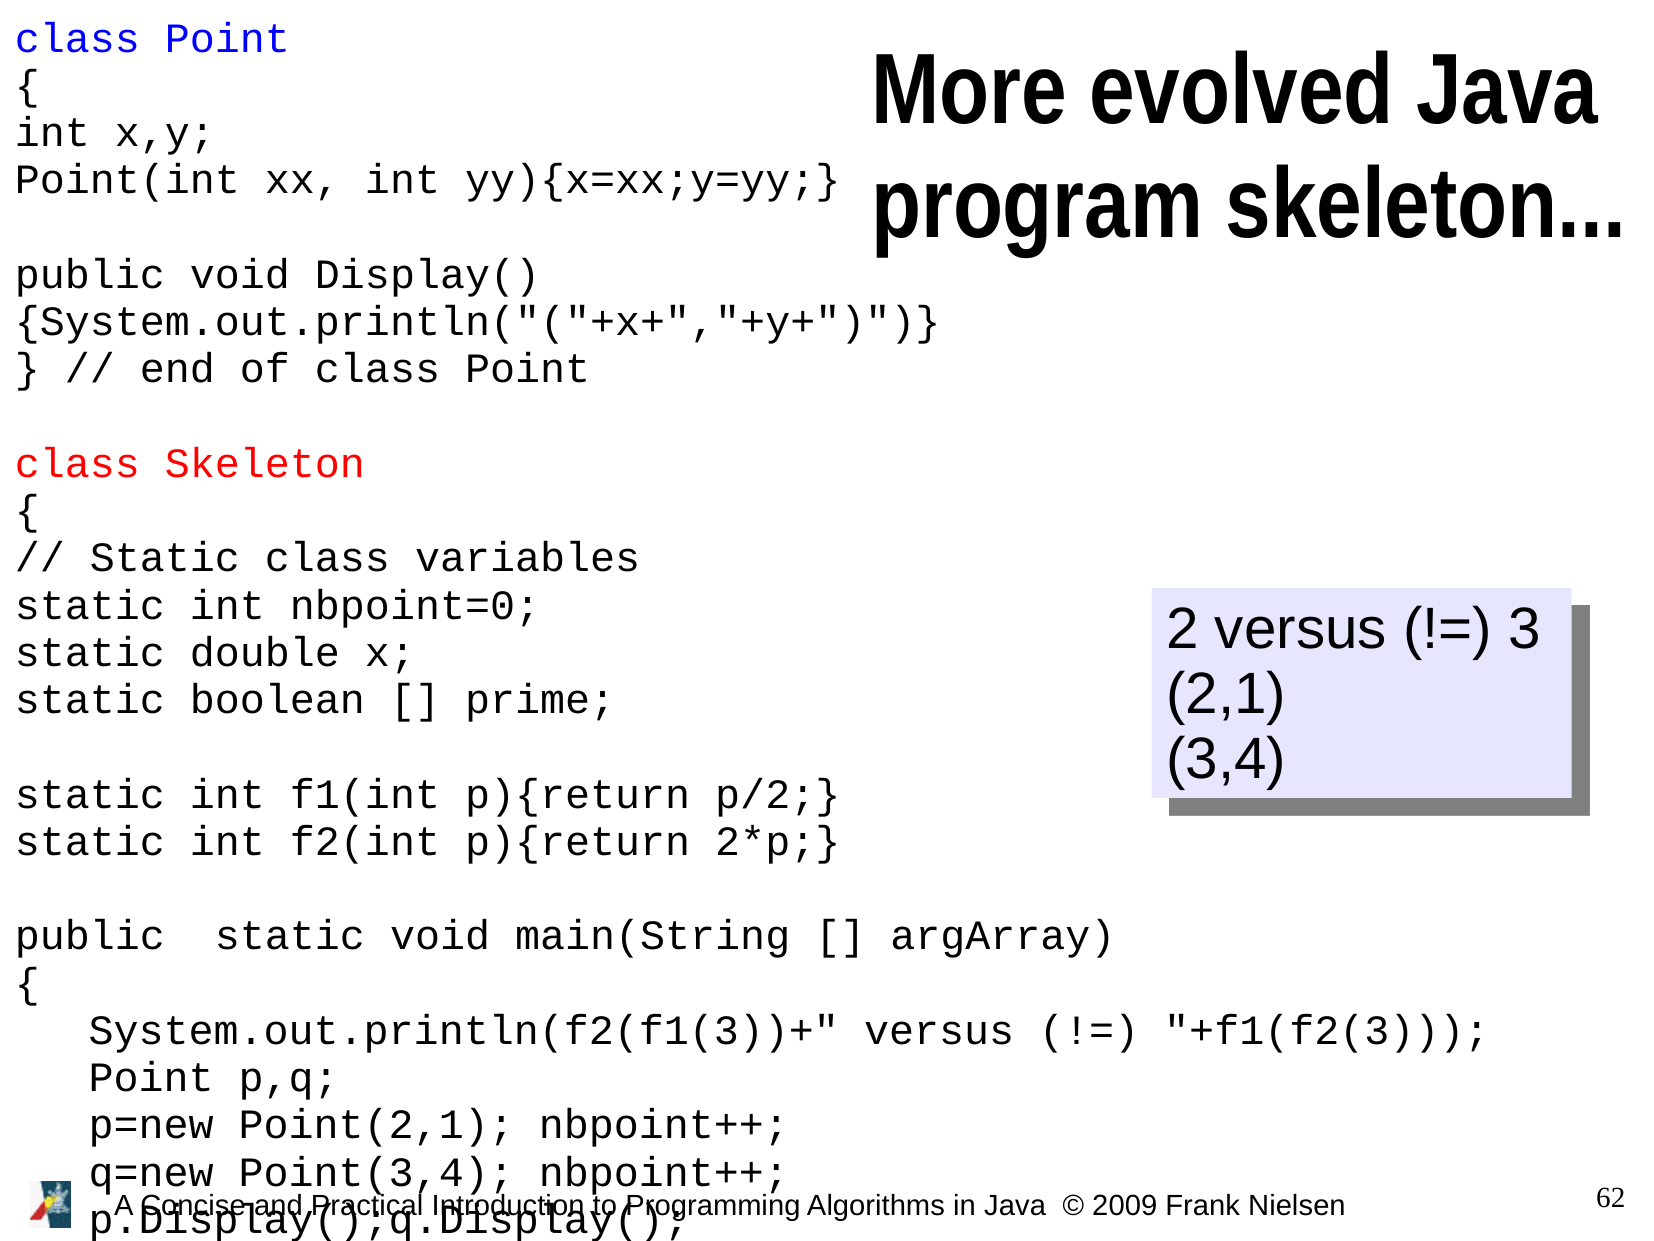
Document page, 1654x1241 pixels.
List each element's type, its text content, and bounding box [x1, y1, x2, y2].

text_box class Point { int x,y; Point(int xx, int yy){x=xx;y=yy;} public void Display() {System.out.println("("+x+","+y+")")} } // end of class Point class Skeleton { // Static class variables static int nbpoint=0; static double x; static boolean [] prime; static int f1(int p){return p/2;} static int f2(int p){return 2*p;} public static void main(String [] argArray) { System.out.println(f2(f1(3))+" versus (!=) "+f1(f2(3))); Point p,q; p=new Point(2,1); nbpoint++; q=new Point(3,4); nbpoint++; p.Display();q.Display(); } } [0, 10, 1654, 1241]
